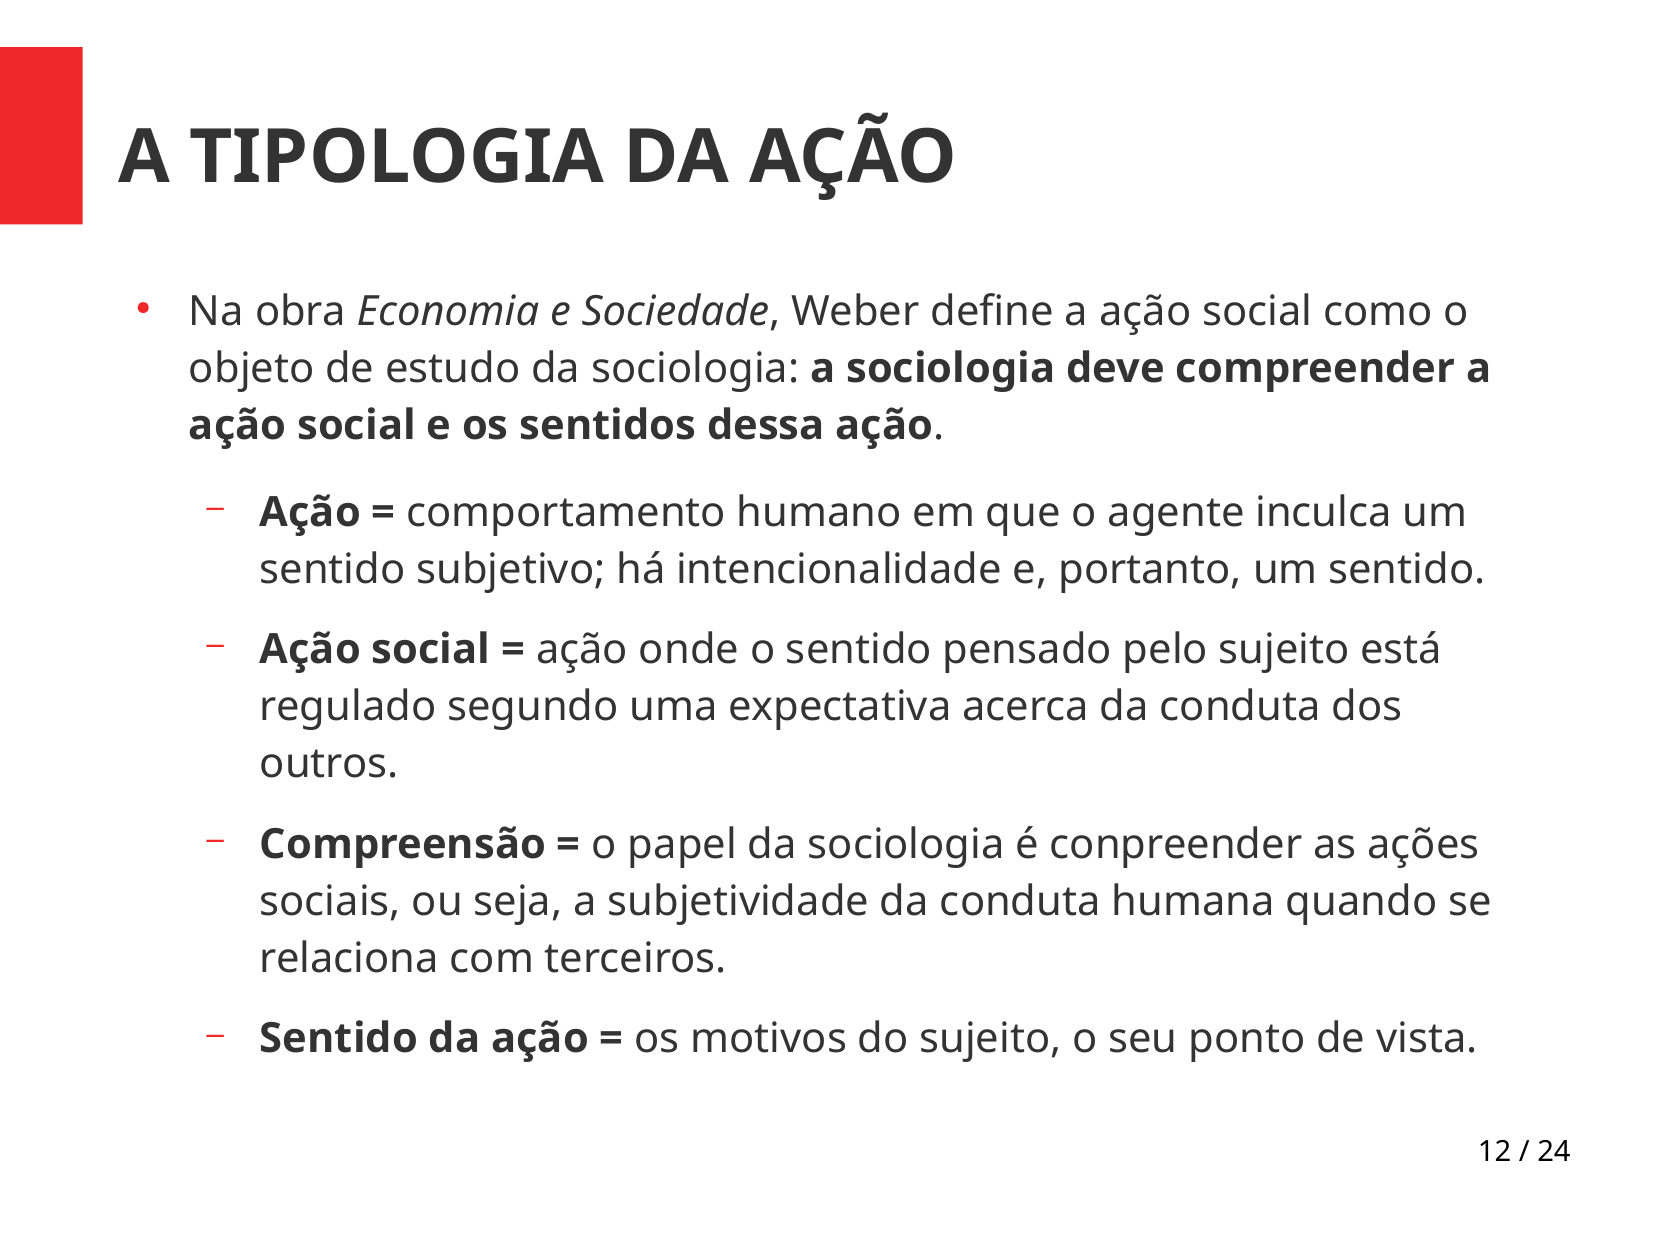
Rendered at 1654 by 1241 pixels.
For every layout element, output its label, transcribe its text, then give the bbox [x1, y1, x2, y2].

title A TIPOLOGIA DA AÇÃO [118, 45, 1571, 260]
list Na obra Economia e Sociedade, Weber define a ação social como o objeto de estudo da sociologia: a sociologia deve compreender a ação social e os sentidos dessa ação. Ação = comportamento humano em que o agente inculca um sentido subjetivo; há intencionalidade e, portanto, um sentido. Ação social = ação onde o sentido pensado pelo sujeito está regulado segundo uma expectativa acerca da conduta dos outros. Compreensão = o papel da sociologia é conpreender as ações sociais, ou seja, a subjetividade da conduta humana quando se relaciona com terceiros. Sentido da ação = os motivos do sujeito, o seu ponto de vista. [118, 260, 1536, 909]
